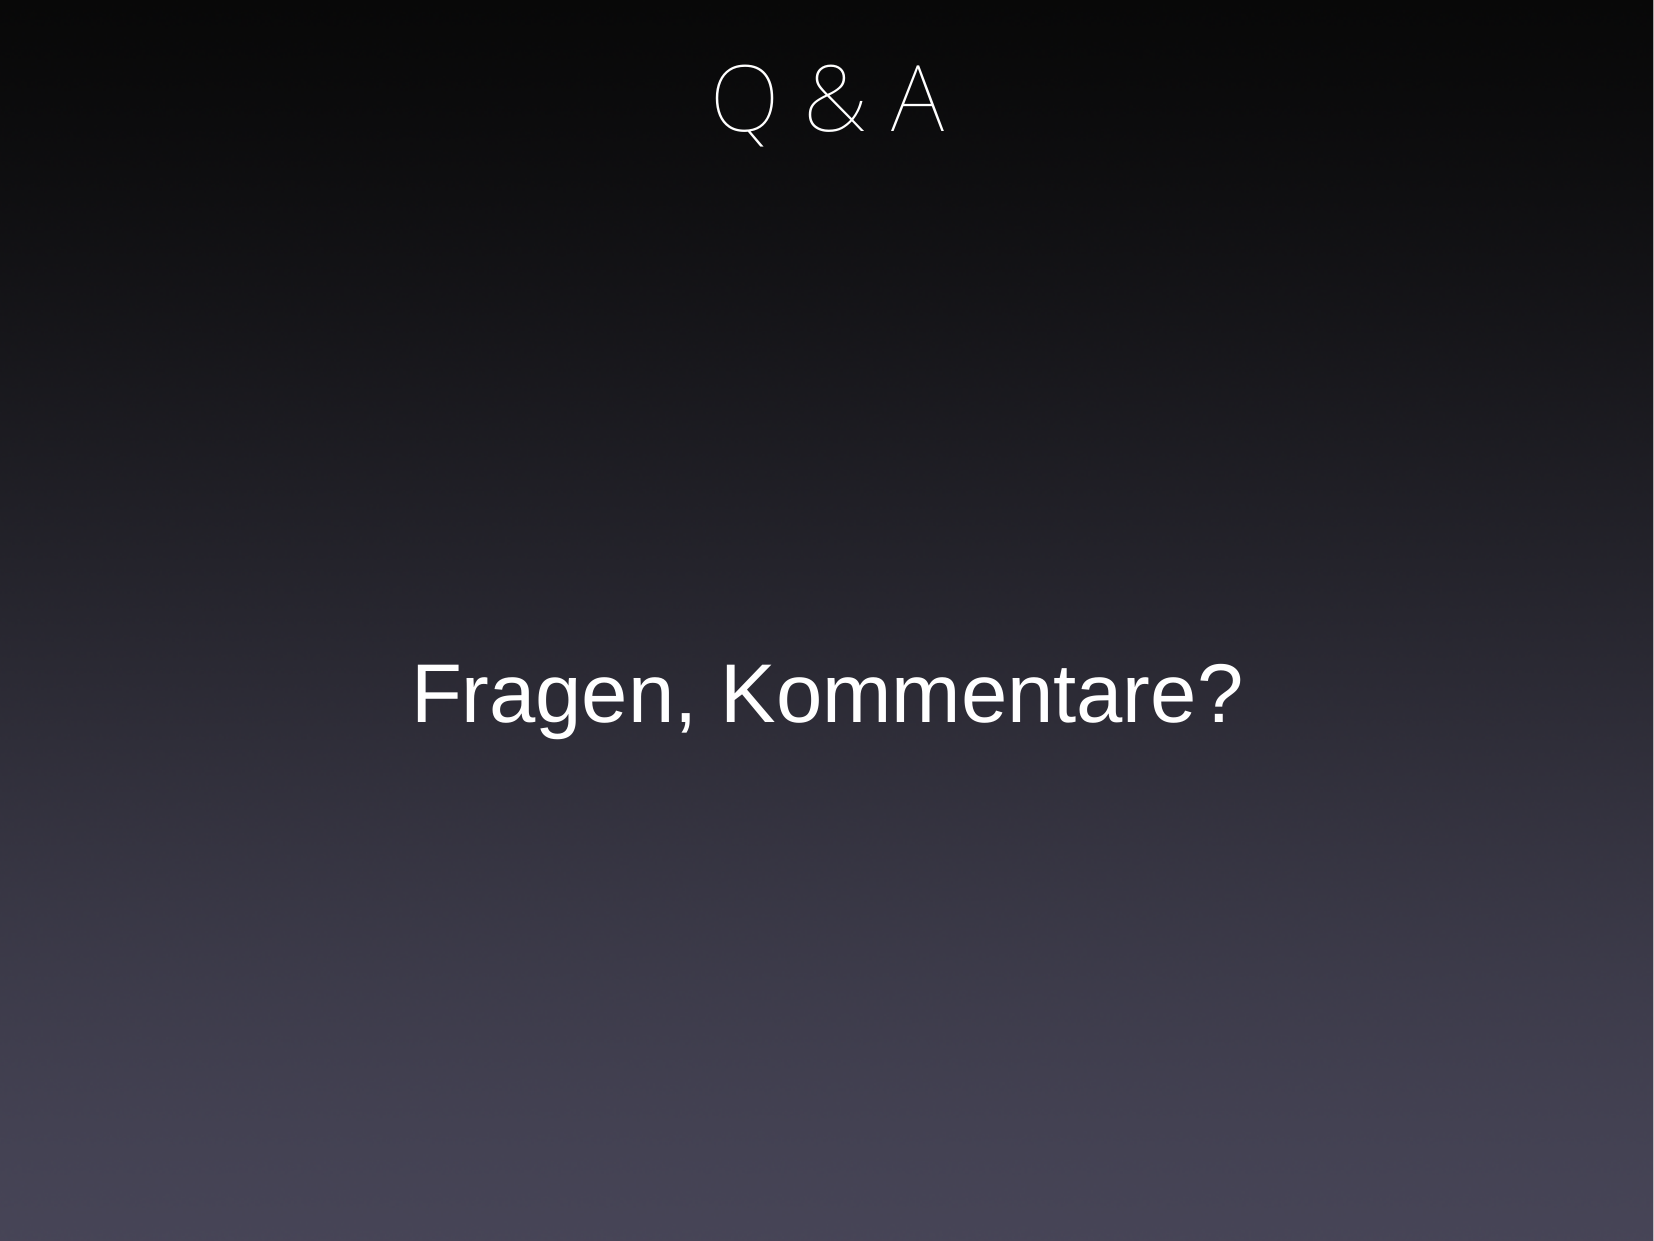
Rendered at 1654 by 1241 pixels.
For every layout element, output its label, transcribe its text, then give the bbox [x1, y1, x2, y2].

title Q & A [121, 41, 1534, 150]
subtitle Fragen, Kommentare? [121, 206, 1534, 1182]
picture [0, 0, 1654, 1241]
